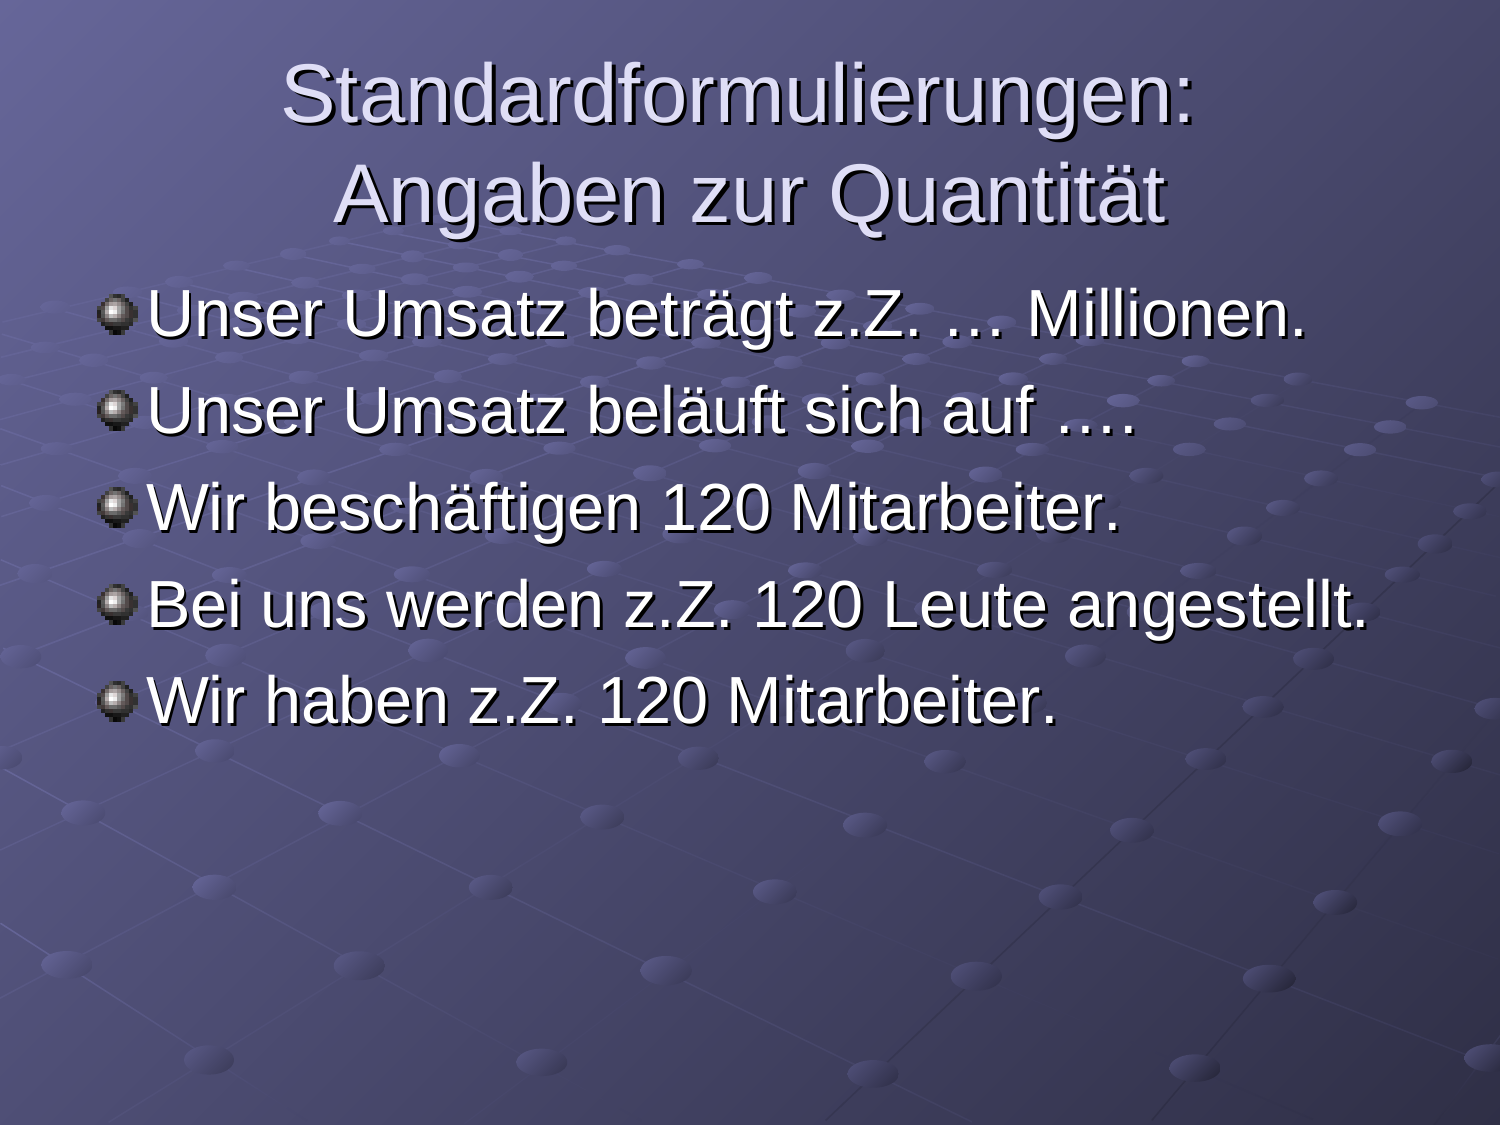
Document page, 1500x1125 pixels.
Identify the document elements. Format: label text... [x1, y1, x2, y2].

list Unser Umsatz beträgt z.Z. … Millionen. Unser Umsatz beläuft sich auf …. Wir beschäftigen 120 Mitarbeiter. Bei uns werden z.Z. 120 Leute angestellt. Wir haben z.Z. 120 Mitarbeiter. [75, 262, 1426, 1007]
title Standardformulierungen: Angaben zur Quantität [75, 31, 1426, 247]
